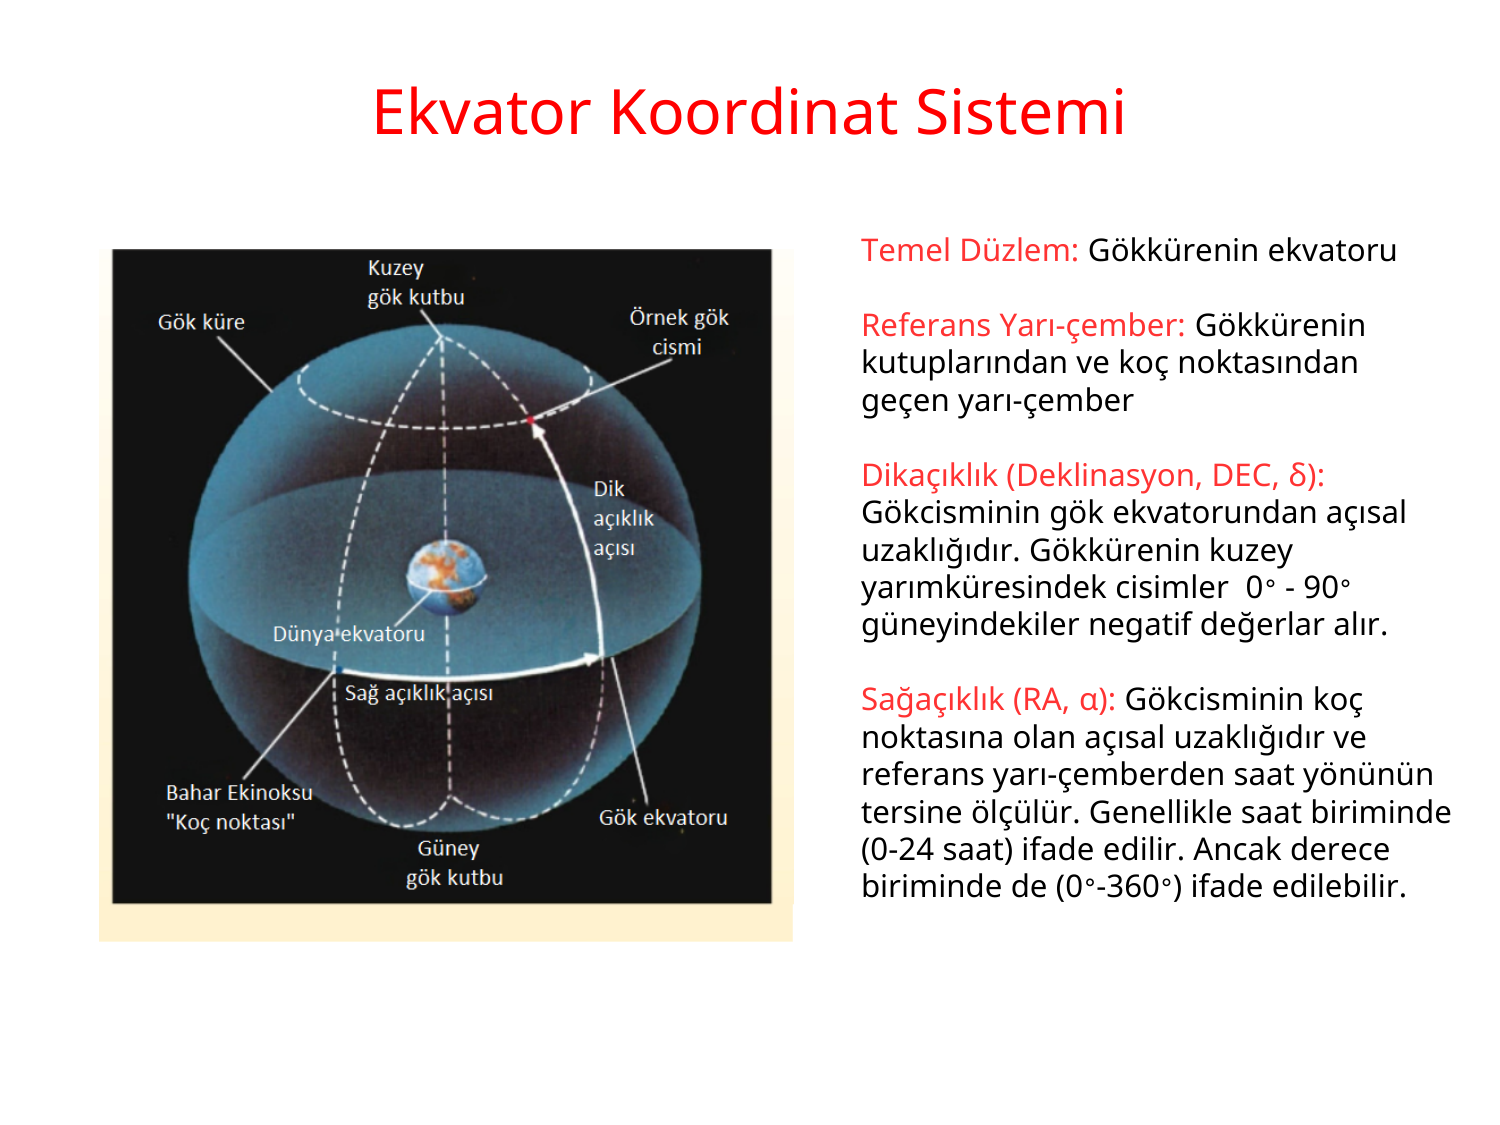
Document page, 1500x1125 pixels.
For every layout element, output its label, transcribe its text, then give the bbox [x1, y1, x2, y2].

title Ekvator Koordinat Sistemi [75, 15, 1426, 204]
picture [99, 249, 794, 944]
text_box Temel Düzlem: Gökkürenin ekvatoru Referans Yarı-çember: Gökkürenin kutuplarından ve koç noktasından geçen yarı-çember Dikaçıklık (Deklinasyon, DEC, δ): Gökcisminin gök ekvatorundan açısal uzaklığıdır. Gökkürenin kuzey yarımküresindek cisimler 0° - 90° güneyindekiler negatif değerlar alır. Sağaçıklık (RA, α): Gökcisminin koç noktasına olan açısal uzaklığıdır ve referans yarı-çemberden saat yönünün tersine ölçülür. Genellikle saat biriminde (0-24 saat) ifade edilir. Ancak derece biriminde de (0°-360°) ifade edilebilir. [846, 222, 1471, 997]
